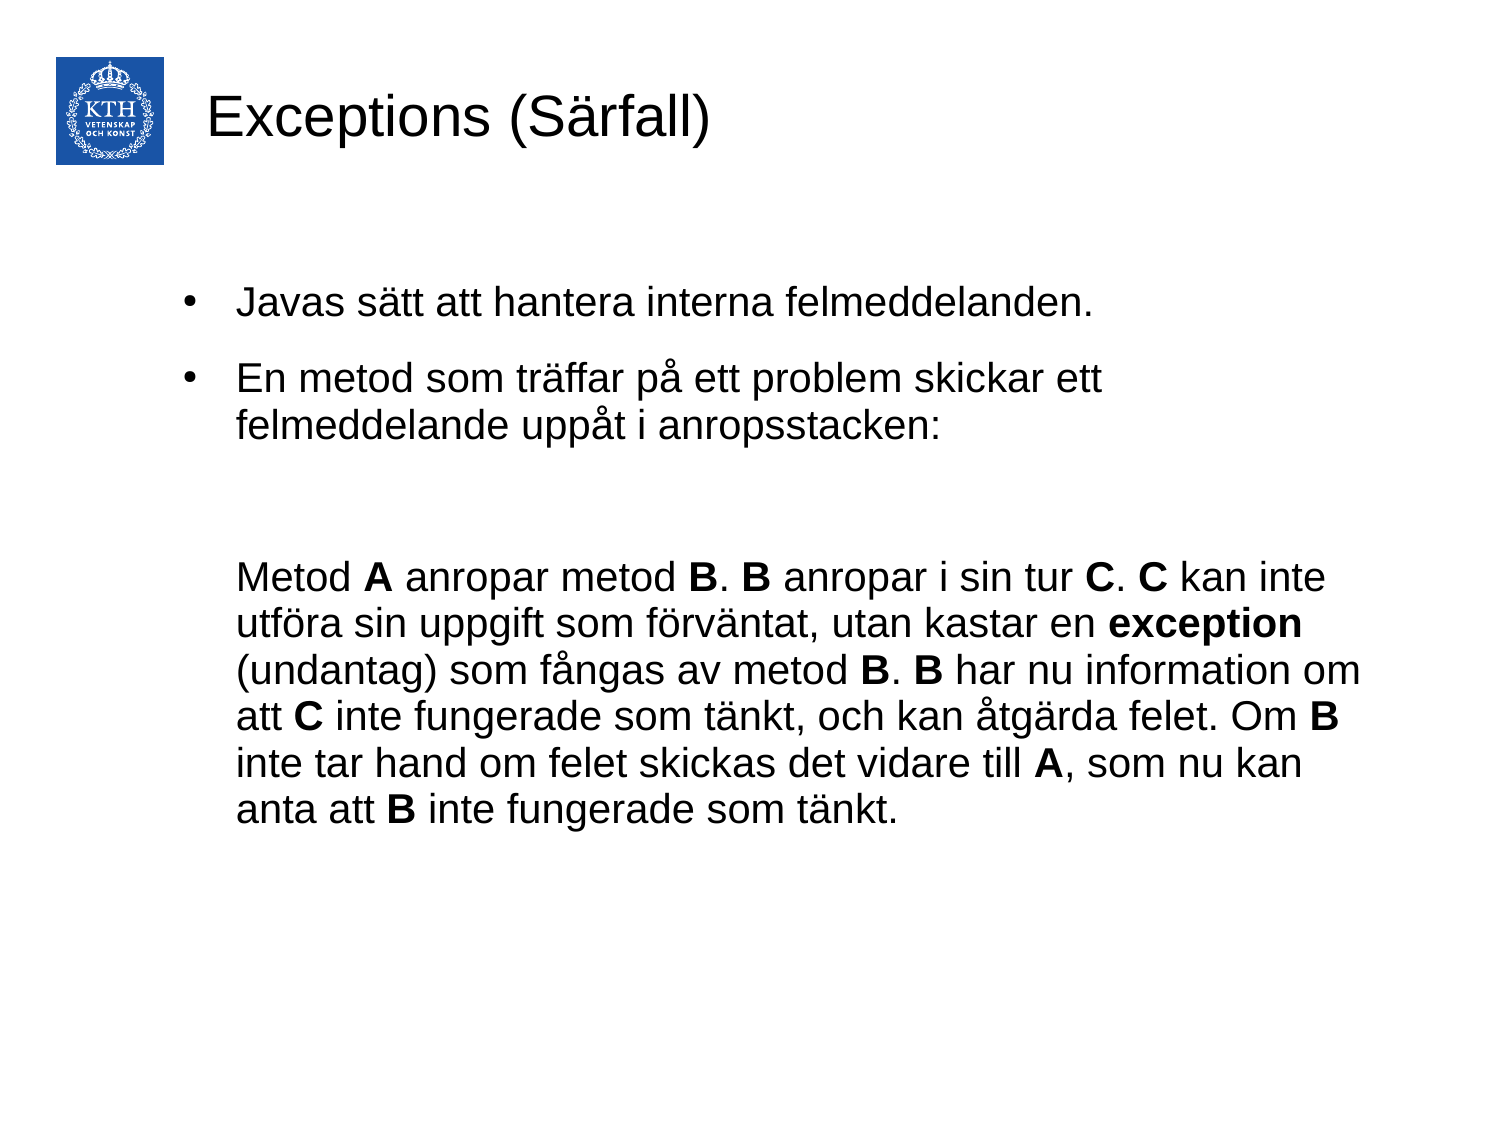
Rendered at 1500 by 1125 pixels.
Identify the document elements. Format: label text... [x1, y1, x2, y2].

list Javas sätt att hantera interna felmeddelanden. En metod som träffar på ett problem skickar ett felmeddelande uppåt i anropsstacken: Metod A anropar metod B. B anropar i sin tur C. C kan inte utföra sin uppgift som förväntat, utan kastar en exception (undantag) som fångas av metod B. B har nu information om att C inte fungerade som tänkt, och kan åtgärda felet. Om B inte tar hand om felet skickas det vidare till A, som nu kan anta att B inte fungerade som tänkt. [165, 278, 1381, 976]
title Exceptions (Särfall) [206, 61, 1345, 171]
